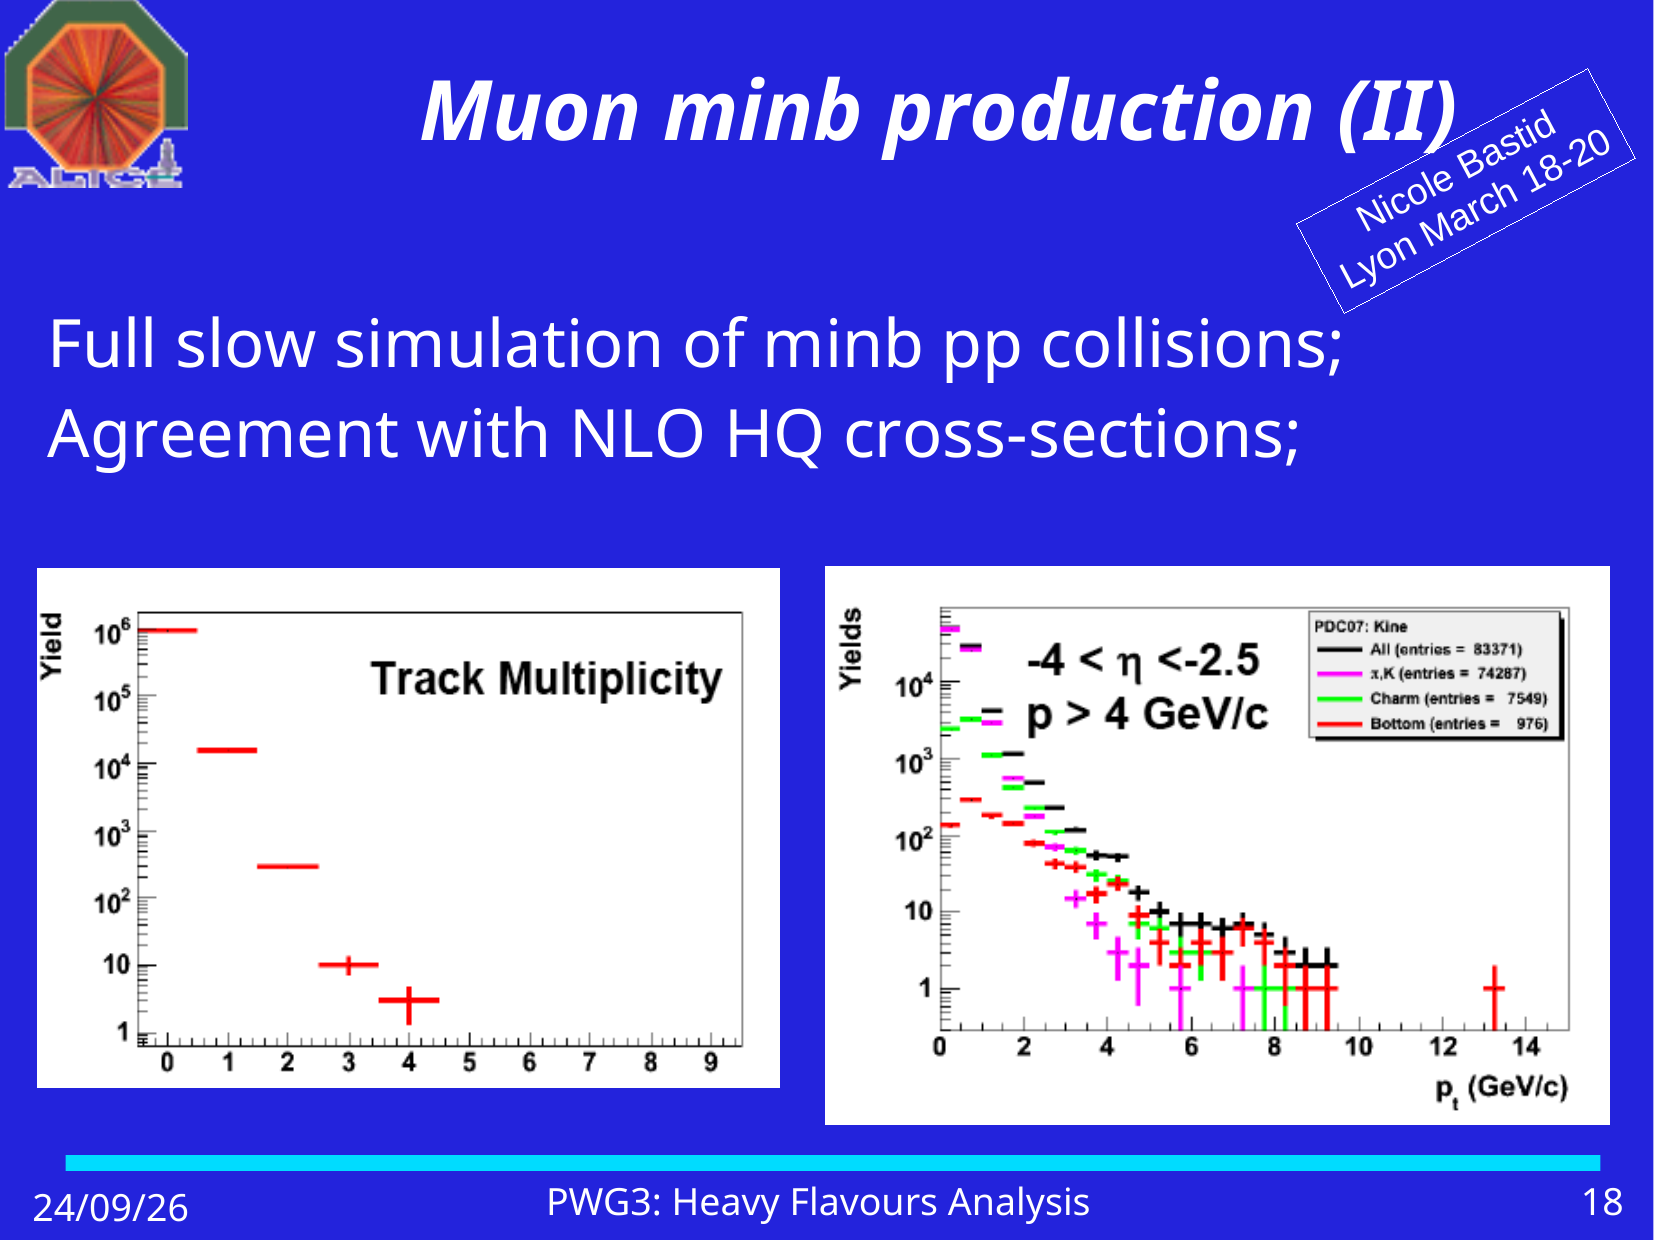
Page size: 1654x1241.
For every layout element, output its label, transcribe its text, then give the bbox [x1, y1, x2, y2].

text_box Nicole Bastid Lyon March 18-20 [1296, 68, 1636, 314]
list Full slow simulation of minb pp collisions; Agreement with NLO HQ cross-sections; [30, 295, 1605, 993]
picture [37, 568, 780, 1088]
picture [825, 566, 1610, 1126]
picture [4, 0, 188, 188]
title Muon minb production (II) [225, 12, 1654, 205]
